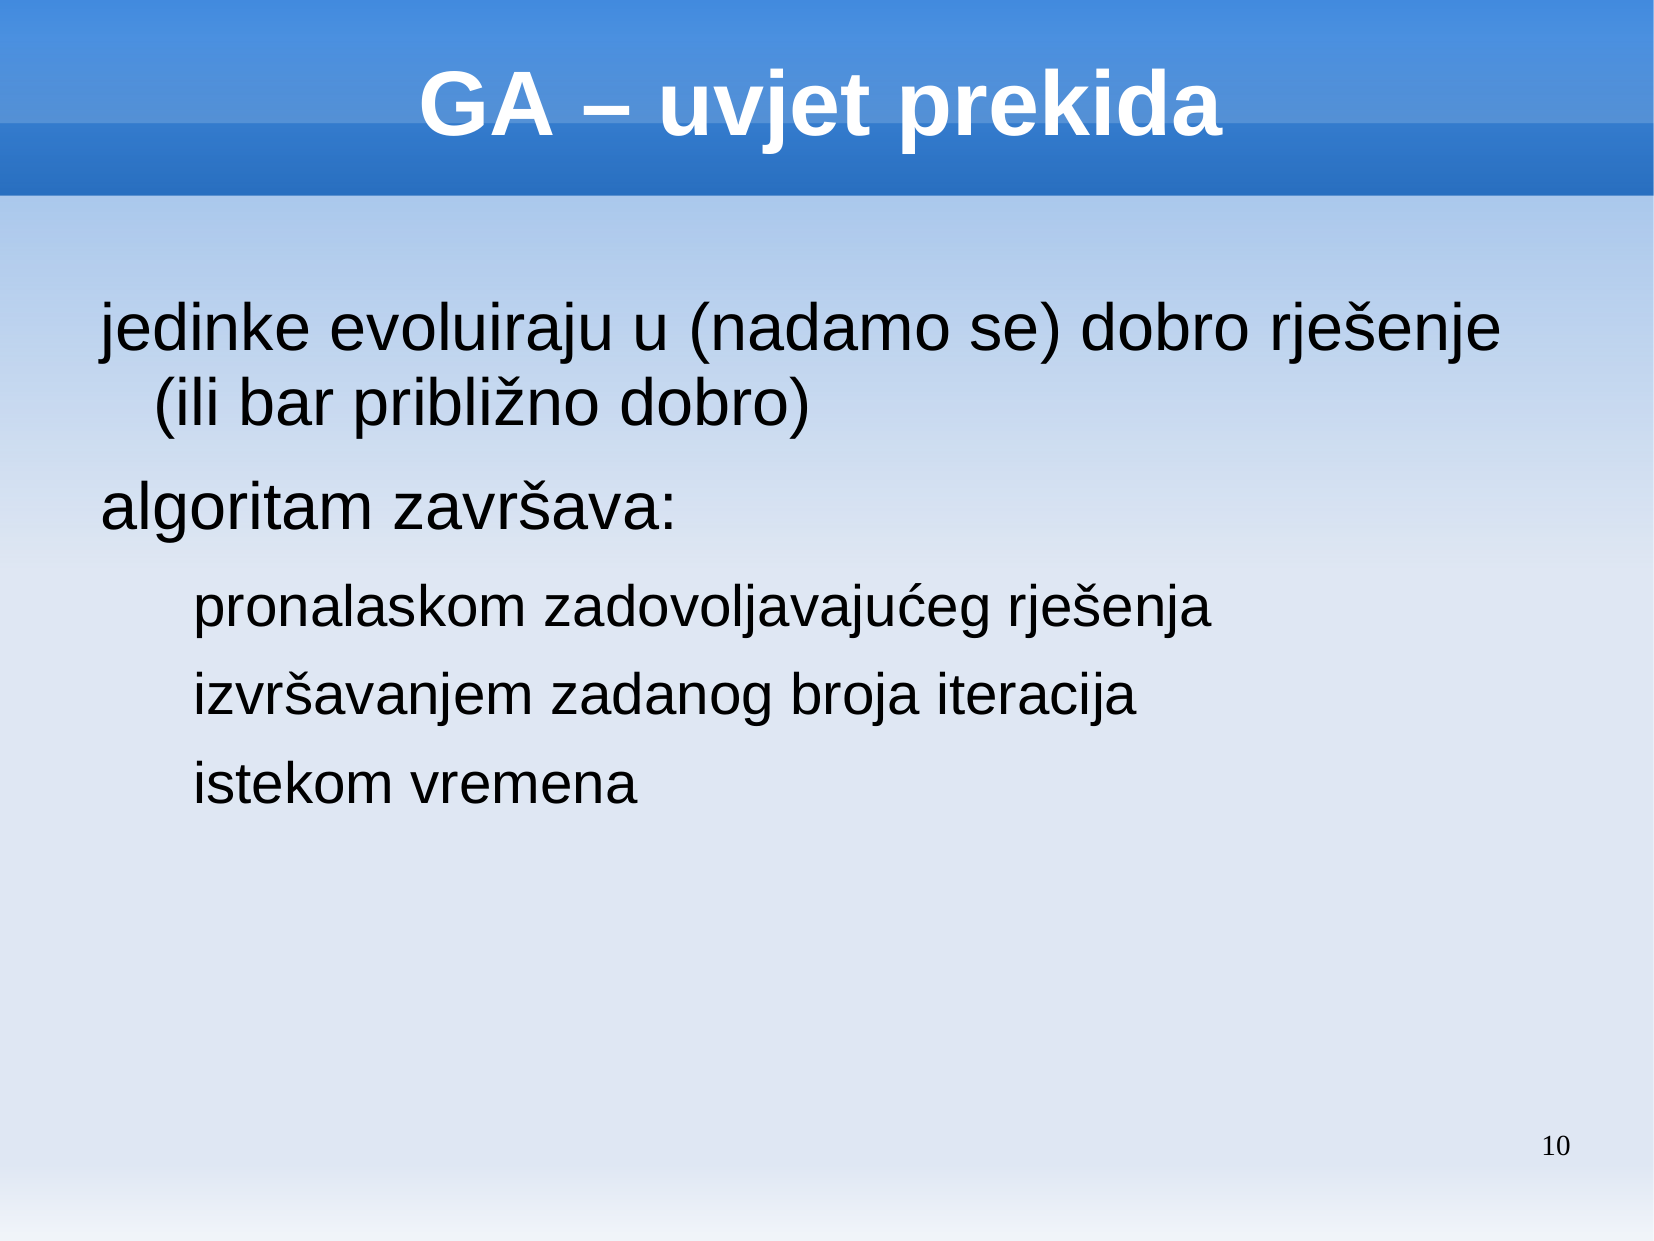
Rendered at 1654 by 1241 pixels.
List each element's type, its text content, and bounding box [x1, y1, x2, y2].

list jedinke evoluiraju u (nadamo se) dobro rješenje (ili bar približno dobro) algoritam završava: pronalaskom zadovoljavajućeg rješenja izvršavanjem zadanog broja iteracija istekom vremena [82, 290, 1571, 1094]
title GA – uvjet prekida [76, 7, 1565, 200]
picture [0, 0, 1654, 1241]
